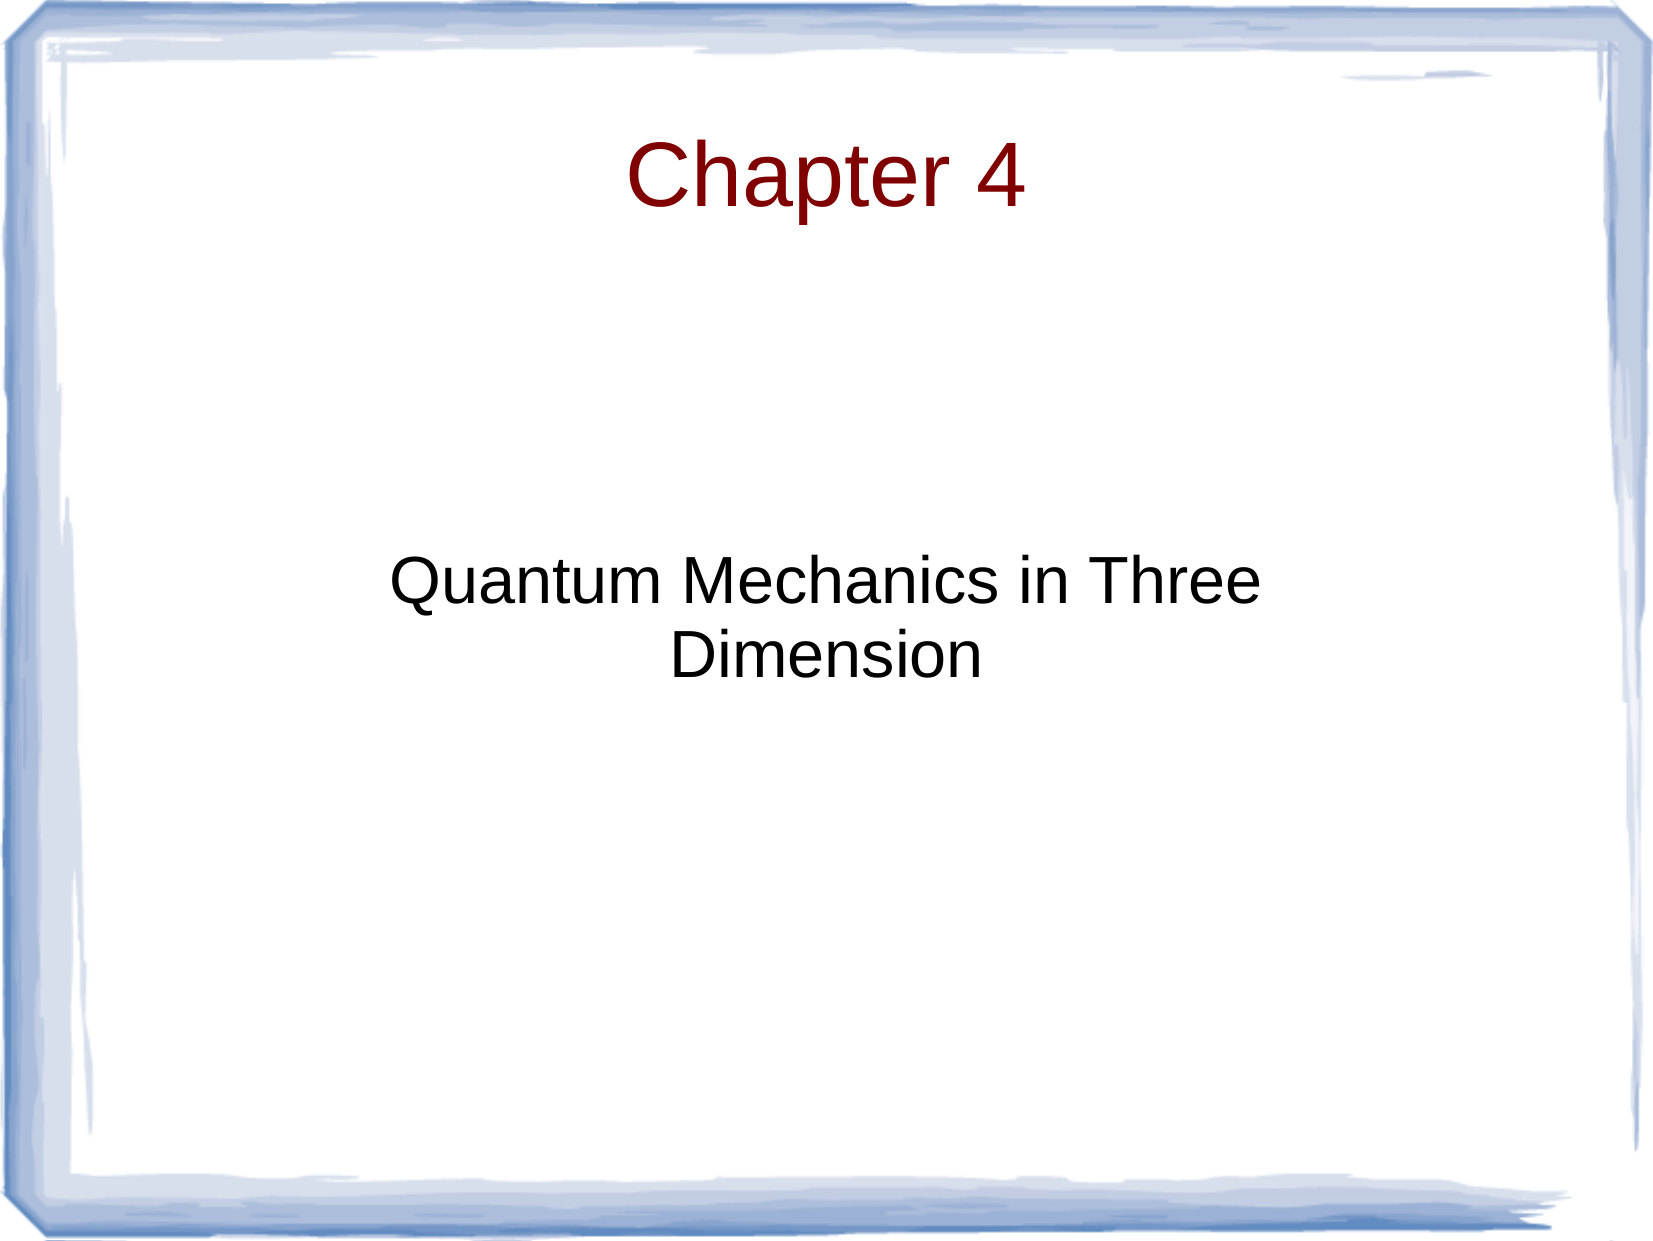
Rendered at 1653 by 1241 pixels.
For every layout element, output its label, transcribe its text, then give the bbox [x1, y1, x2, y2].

text_box Quantum Mechanics in Three Dimension [118, 88, 1536, 1144]
picture [0, 0, 1653, 1241]
